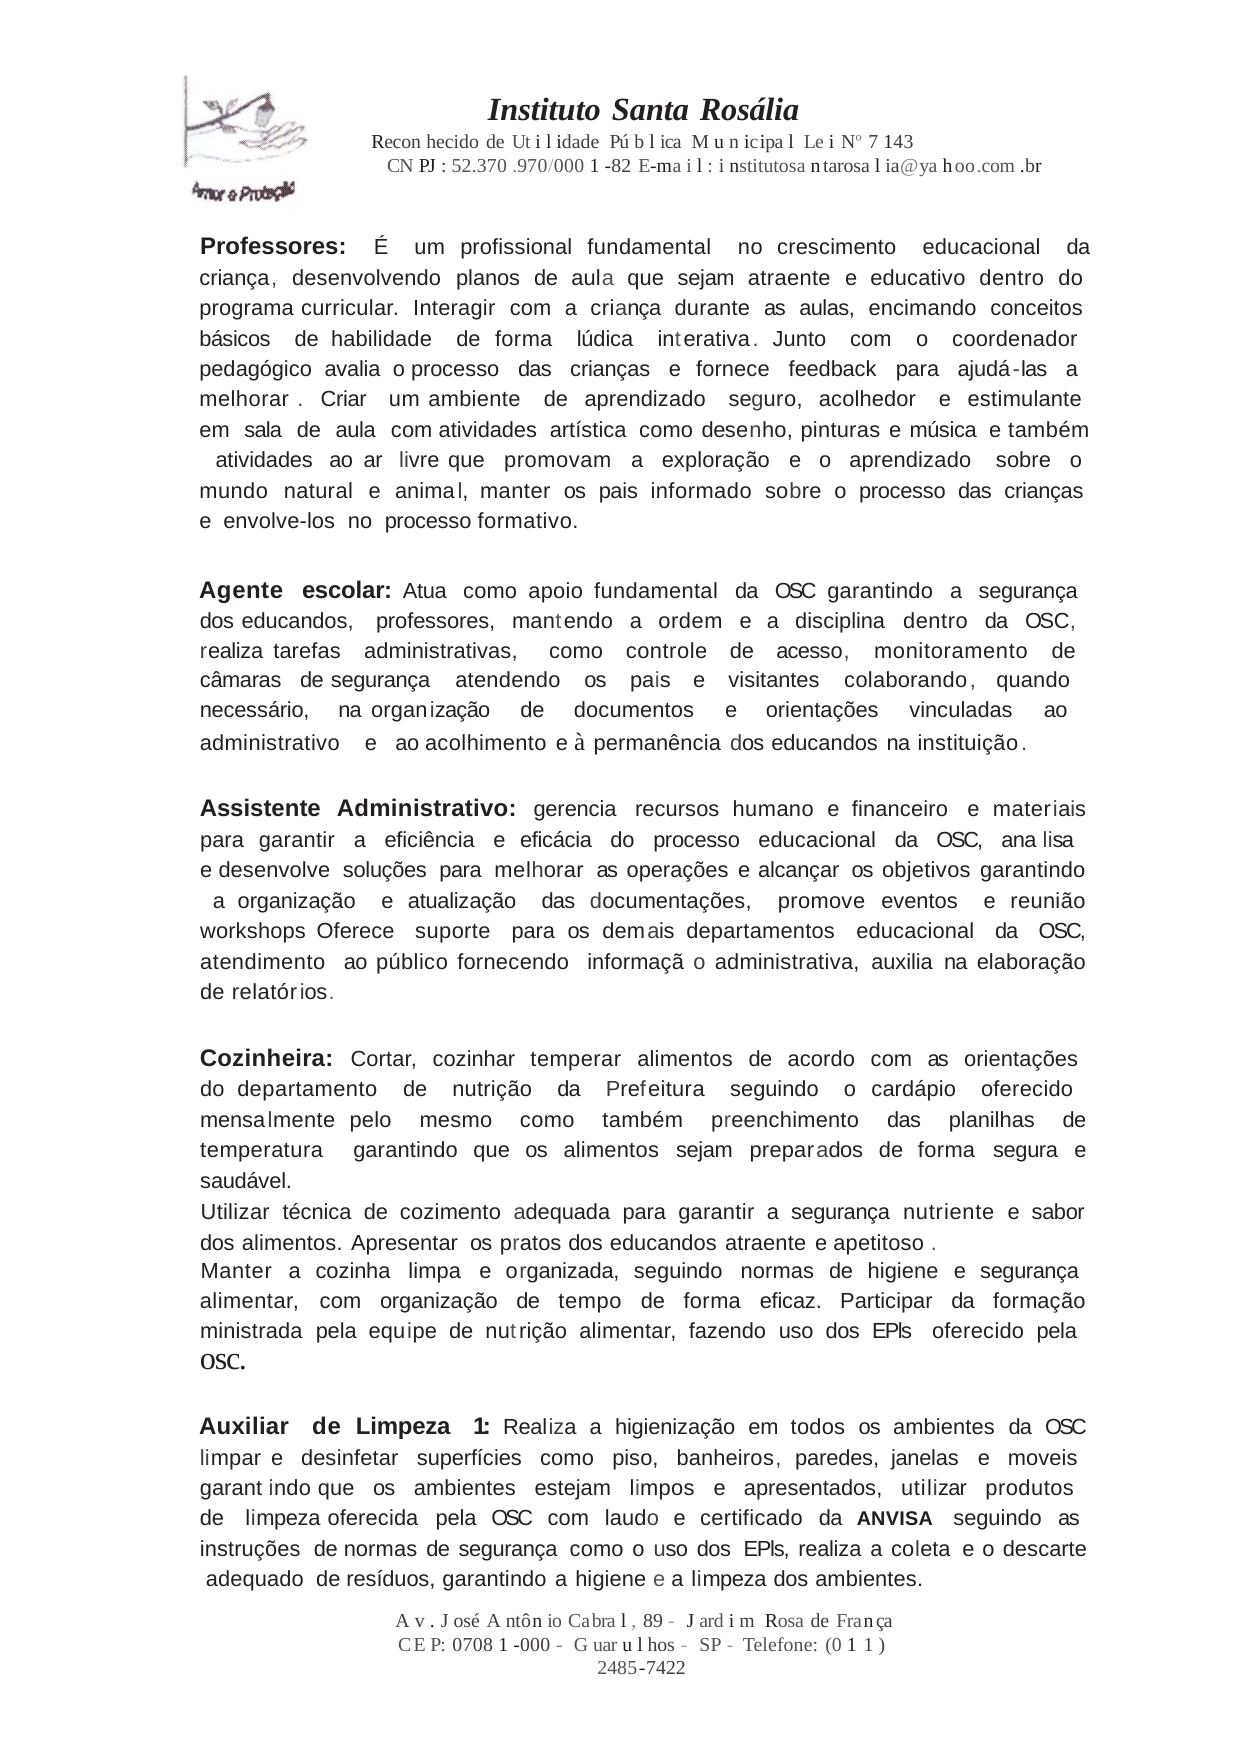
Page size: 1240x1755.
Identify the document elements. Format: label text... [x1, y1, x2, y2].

text_box Instituto Santa Rosália Recon hecido de Ut i l idade Pú b l ica M u n icipa l Le i Nº 7 143 CN PJ : 52.370 .970/000 1 -82 E-ma i l : i nstitutosa n tarosa l ia@ya h oo.com .br Professores: É um profissional fundamental no crescimento educacional da criança, desenvolvendo planos de aula que sejam atraente e educativo dentro do programa curricular. Interagir com a criança durante as aulas, encimando conceitos básicos de habilidade de forma lúdica interativa. Junto com o coordenador pedagógico avalia o processo das crianças e fornece feedback para ajudá-las a melhorar . Criar um ambiente de aprendizado seguro, acolhedor e estimulante em sala de aula com atividades artística como desenho, pinturas e música e também atividades ao ar livre que promovam a exploração e o aprendizado sobre o mundo natural e animal, manter os pais informado sobre o processo das crianças e envolve-los no processo formativo. Agente escolar: Atua como apoio fundamental da OSC garantindo a segurança dos educandos, professores, mantendo a ordem e a disciplina dentro da OSC, realiza tarefas administrativas, como controle de acesso, monitoramento de câmaras de segurança atendendo os pais e visitantes colaborando, quando necessário, na organização de documentos e orientações vinculadas ao administrativo e ao acolhimento e à permanência dos educandos na instituição. Assistente Administrativo: gerencia recursos humano e financeiro e materiais para garantir a eficiência e eficácia do processo educacional da OSC, ana lisa e desenvolve soluções para melhorar as operações e alcançar os objetivos garantindo a organização e atualização das documentações, promove eventos e reunião workshops Oferece suporte para os demais departamentos educacional da OSC, atendimento ao público fornecendo informaçã o administrativa, auxilia na elaboração de relatórios. Cozinheira: Cortar, cozinhar temperar alimentos de acordo com as orientações do departamento de nutrição da Prefeitura seguindo o cardápio oferecido mensalmente pelo mesmo como também preenchimento das planilhas de temperatura garantindo que os alimentos sejam preparados de forma segura e saudável. Utilizar técnica de cozimento adequada para garantir a segurança nutriente e sabor dos alimentos. Apresentar os pratos dos educandos atraente e apetitoso . Manter a cozinha limpa e organizada, seguindo normas de higiene e segurança alimentar, com organização de tempo de forma eficaz. Participar da formação ministrada pela equipe de nutrição alimentar, fazendo uso dos EPls oferecido pela osc. Auxiliar de Limpeza 1: Realiza a higienização em todos os ambientes da OSC limpar e desinfetar superfícies como piso, banheiros, paredes, janelas e moveis garant indo que os ambientes estejam limpos e apresentados, utilizar produtos de limpeza oferecida pela OSC com laudo e certificado da ANVISA seguindo as instruções de normas de segurança como o uso dos EPls, realiza a coleta e o descarte adequado de resíduos, garantindo a higiene e a limpeza dos ambientes. [197, 87, 1091, 1526]
text_box A v . J osé A ntôn io Cabra l , 89 - J ard i m Rosa de Fran ça CE P: 0708 1 -000 - G uar u l hos - SP -Telefone: (0 1 1 ) 2485-7422 [371, 1607, 912, 1656]
text_box [182, 74, 308, 202]
